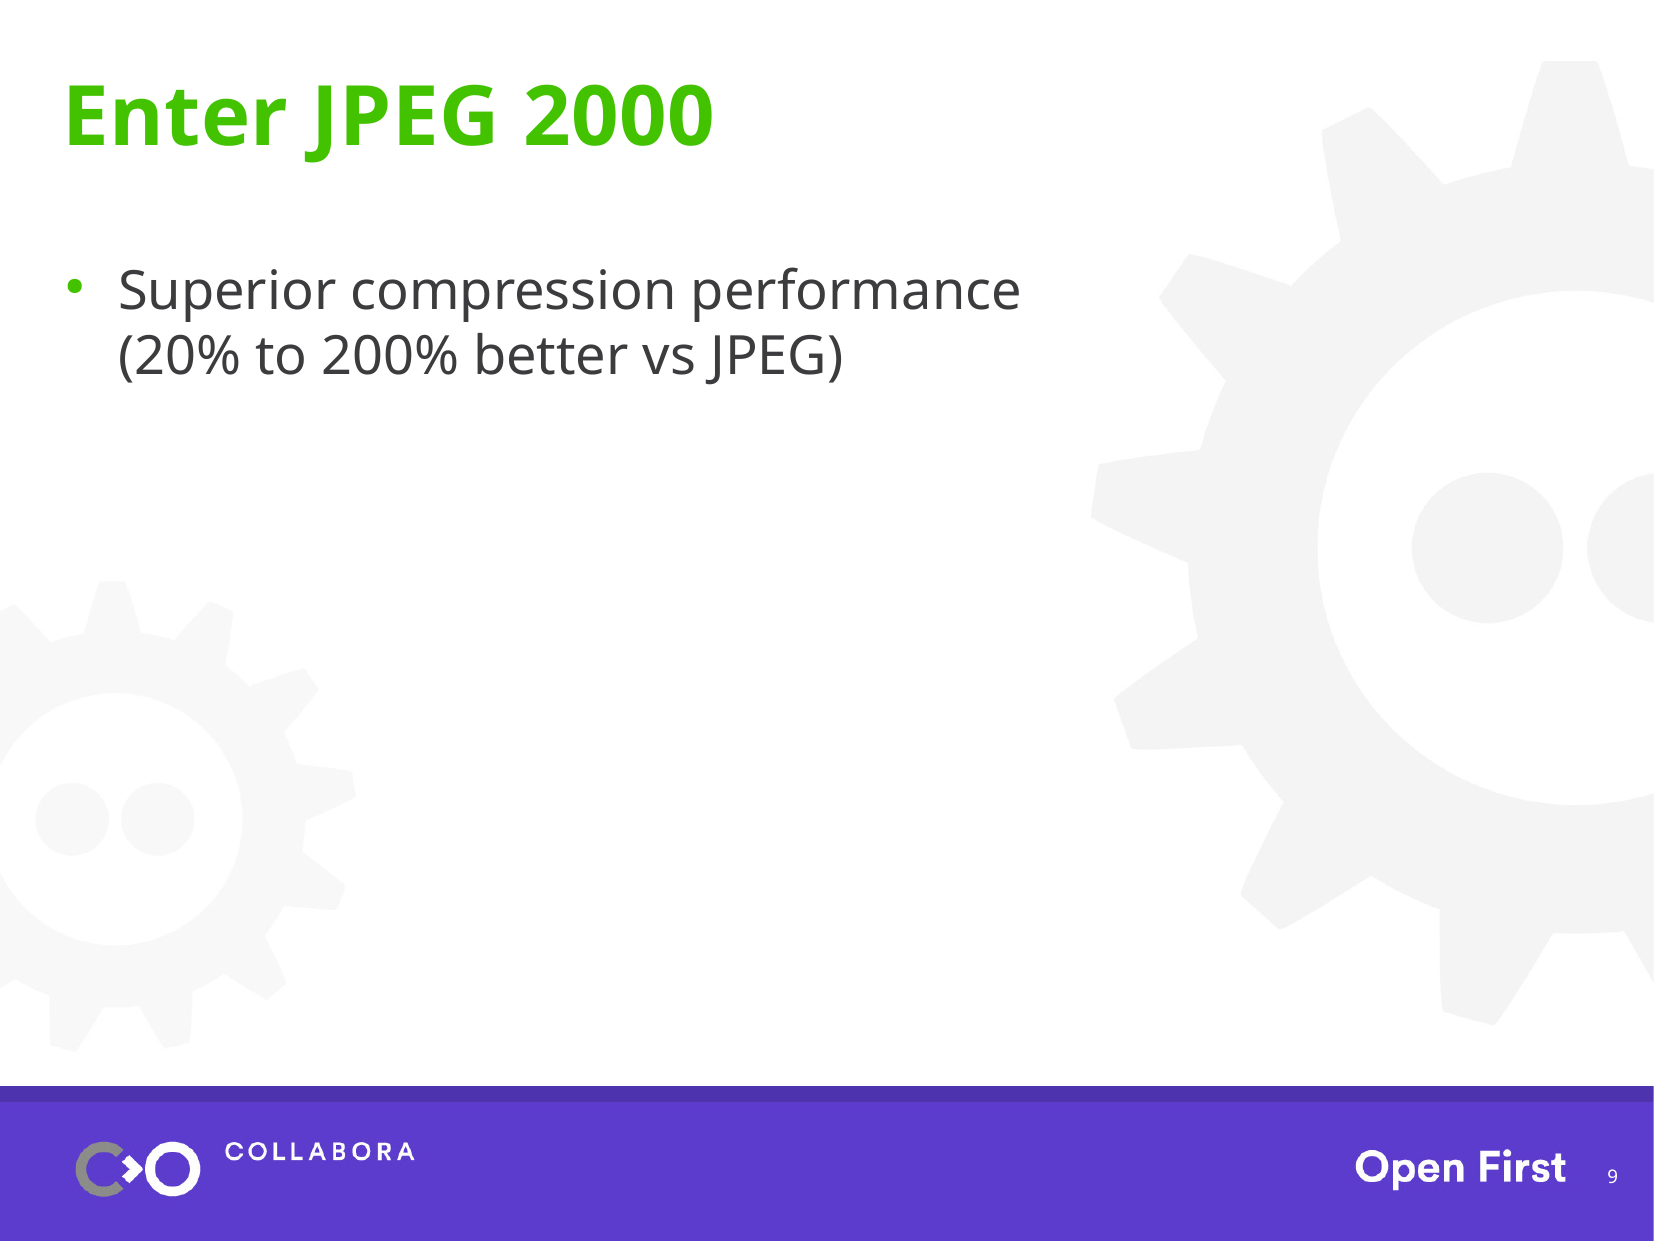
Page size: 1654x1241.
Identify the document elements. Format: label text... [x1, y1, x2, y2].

picture [0, 0, 1654, 1241]
title Enter JPEG 2000 [62, 62, 1638, 138]
list Superior compression performance (20% to 200% better vs JPEG) [47, 185, 1505, 863]
